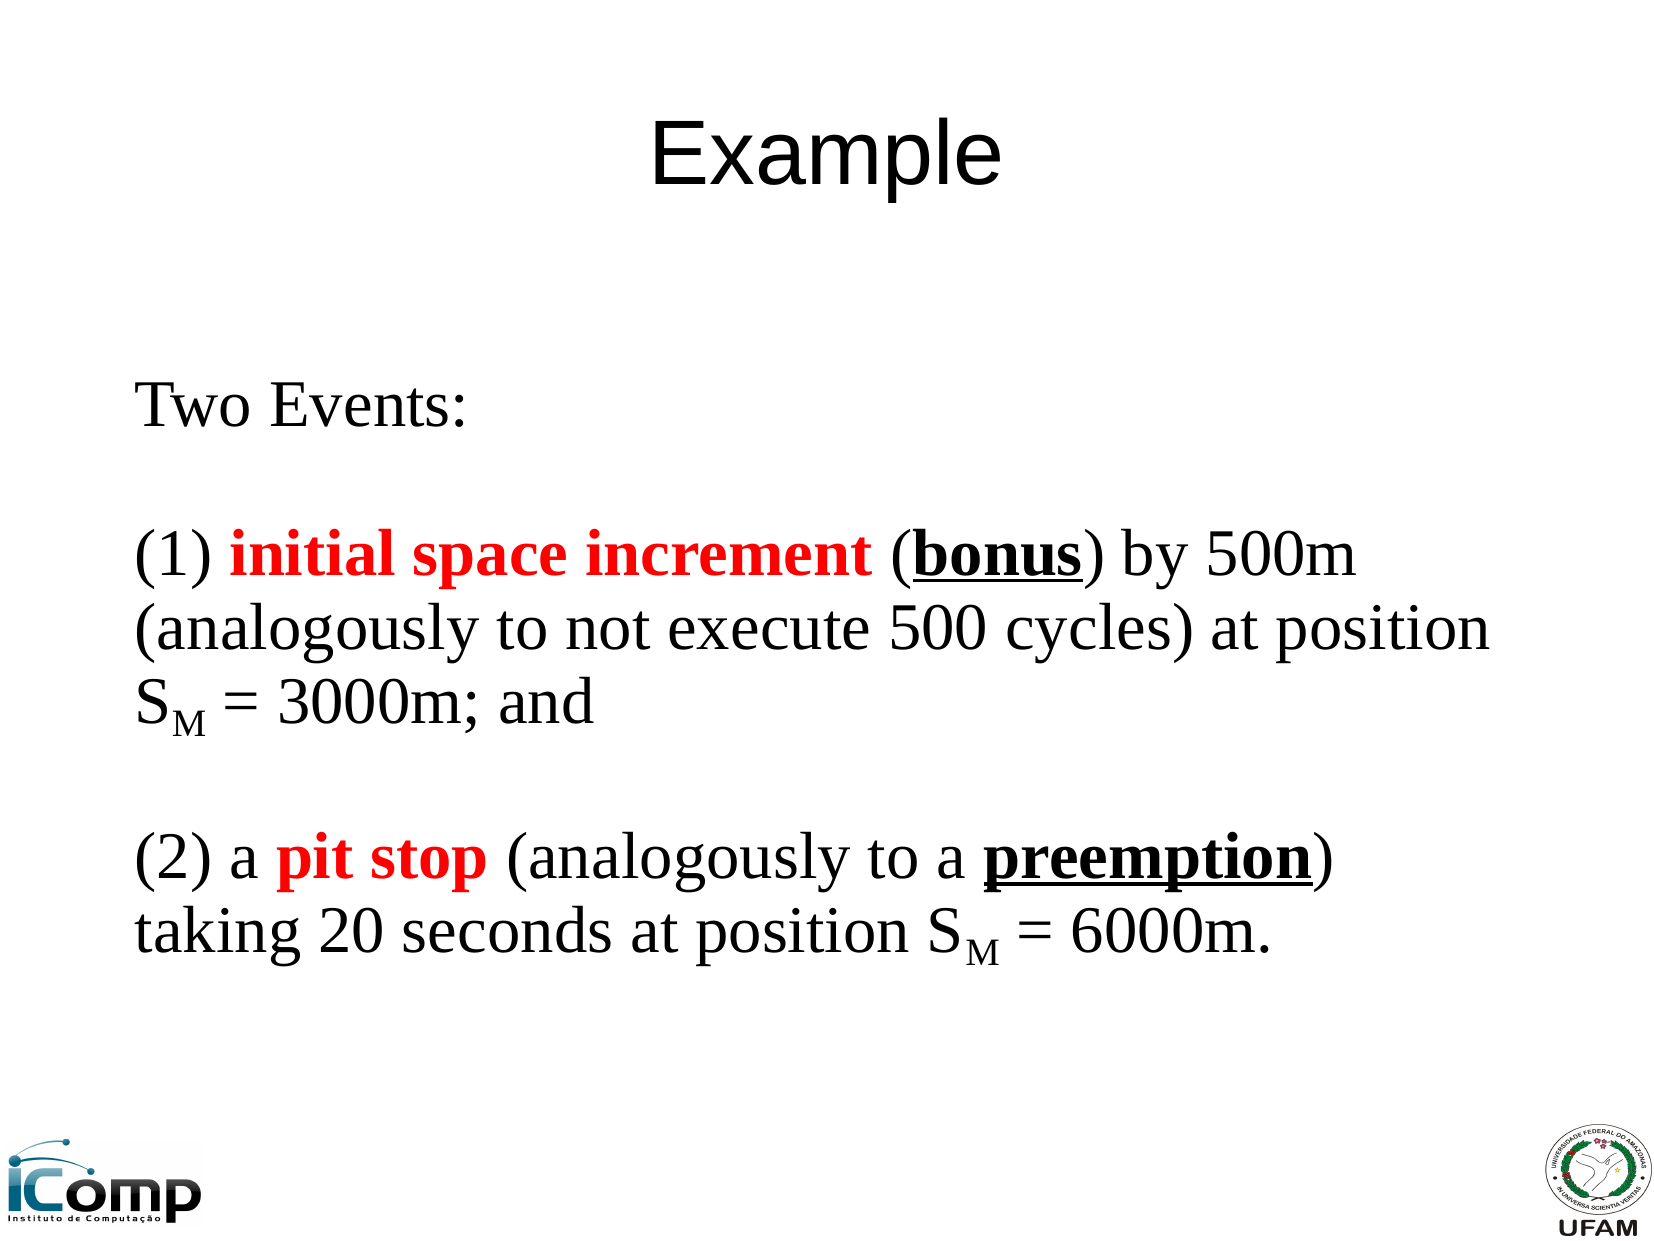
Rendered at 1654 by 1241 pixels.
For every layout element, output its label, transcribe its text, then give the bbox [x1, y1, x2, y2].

text_box Two Events: (1) initial space increment (bonus) by 500m (analogously to not execute 500 cycles) at position SM = 3000m; and (2) a pit stop (analogously to a preemption) taking 20 seconds at position SM = 6000m. [120, 360, 1531, 1056]
picture [1545, 1124, 1652, 1236]
title Example [82, 49, 1571, 257]
picture [5, 1139, 205, 1226]
